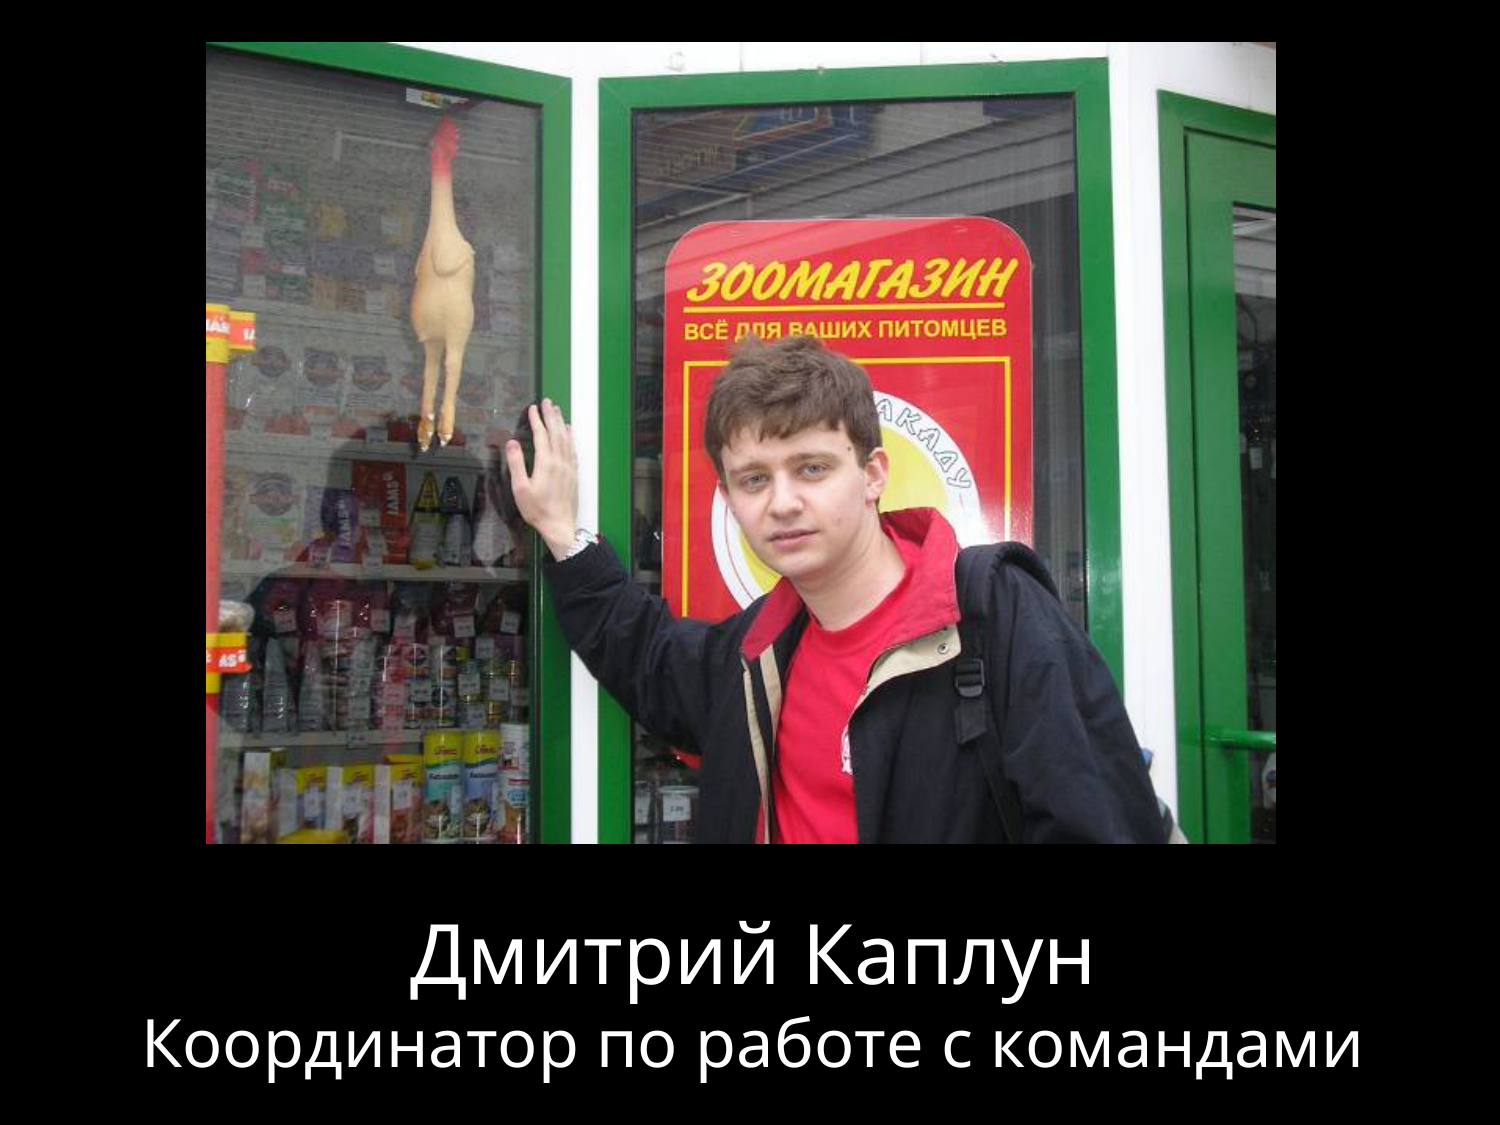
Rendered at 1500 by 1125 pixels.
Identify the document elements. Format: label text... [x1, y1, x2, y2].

text_box Дмитрий Каплун Координатор по работе с командами [126, 893, 1381, 1089]
picture [206, 42, 1276, 845]
